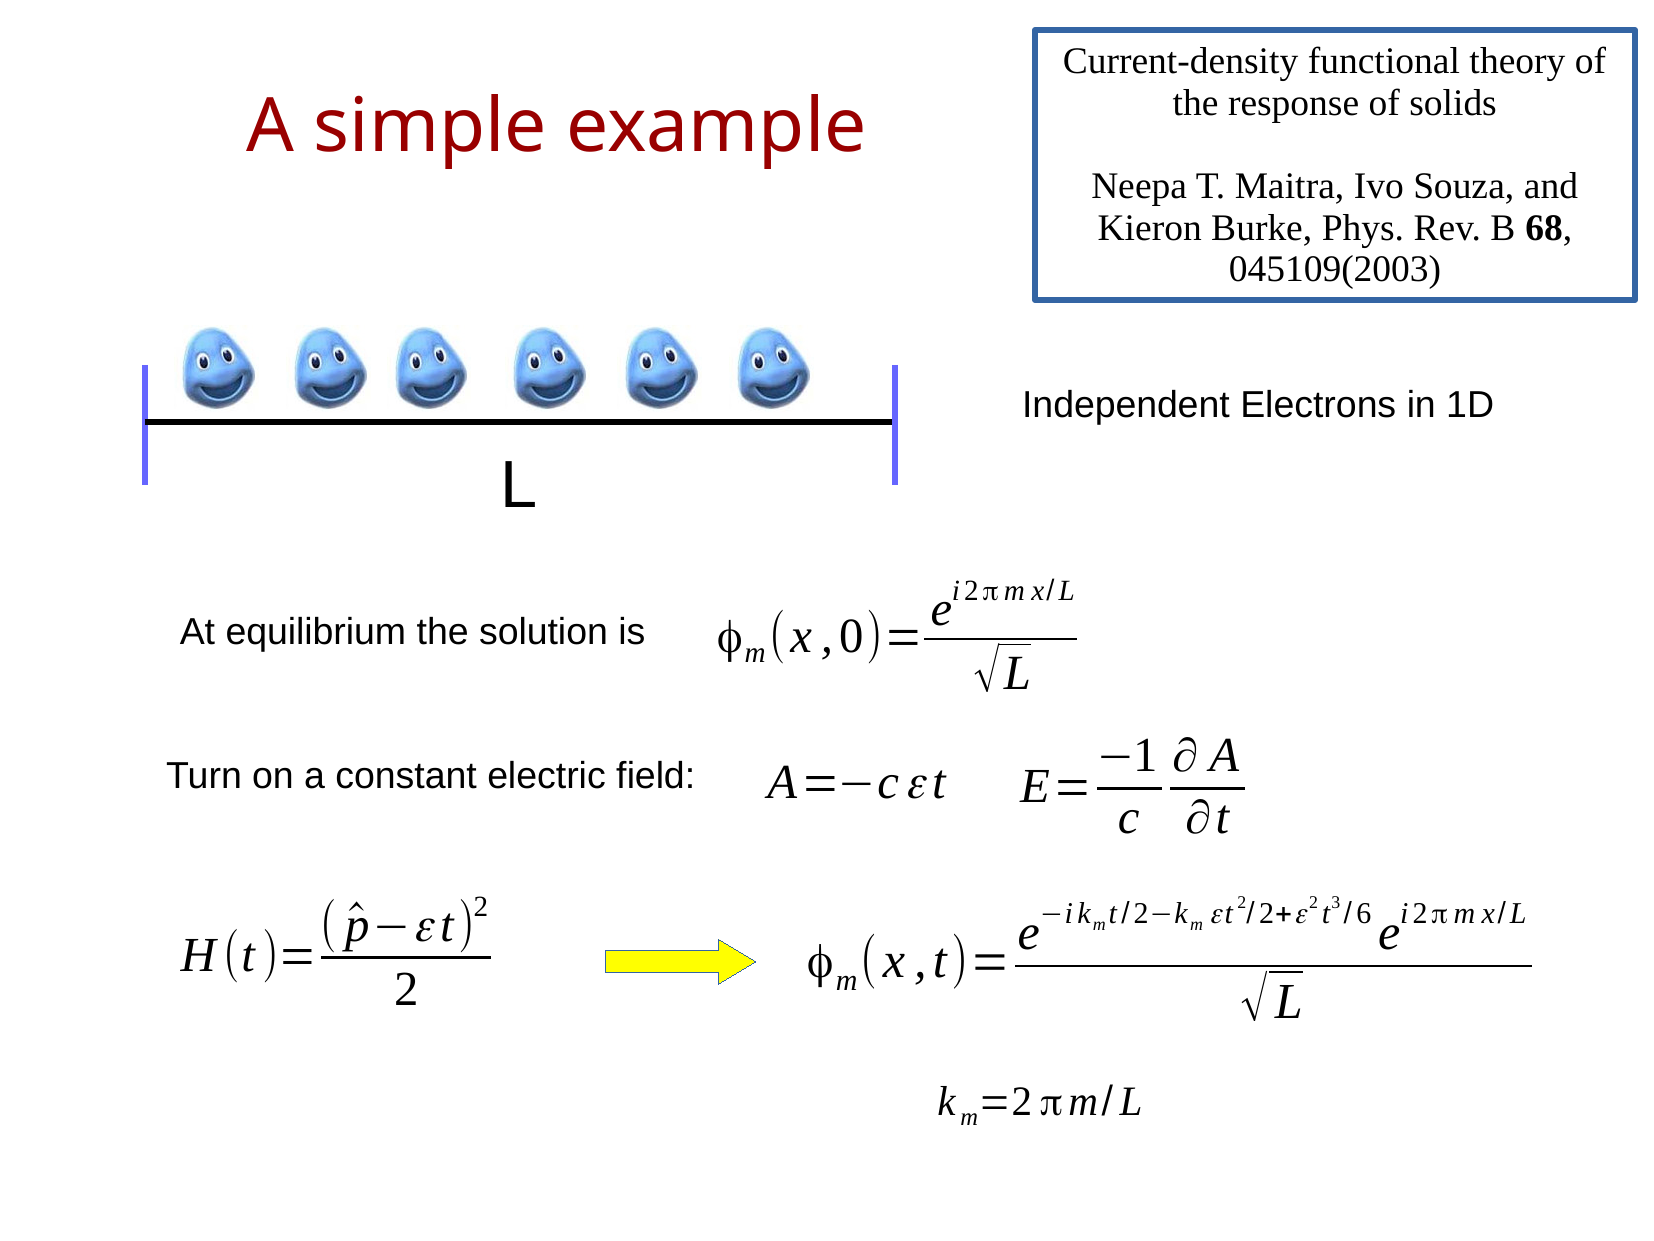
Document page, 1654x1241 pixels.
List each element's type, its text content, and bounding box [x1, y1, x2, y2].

picture [174, 325, 259, 413]
picture [286, 325, 371, 413]
chart [165, 888, 506, 1015]
chart [705, 573, 1093, 701]
text_box Independent Electrons in 1D [1007, 375, 1509, 433]
chart [749, 755, 962, 810]
text_box Current-density functional theory of the response of solids Neepa T. Maitra, Ivo Souza, and Kieron Burke, Phys. Rev. B 68, 045109(2003) [1035, 30, 1636, 301]
chart [1005, 729, 1260, 846]
chart [795, 892, 1546, 1029]
text_box At equilibrium the solution is [165, 603, 661, 661]
picture [729, 325, 814, 413]
text_box Turn on a constant electric field: [140, 747, 721, 805]
text_box [605, 939, 756, 985]
picture [617, 325, 702, 413]
picture [387, 325, 471, 413]
text_box L [485, 440, 553, 530]
chart [926, 1078, 1152, 1132]
text_box A simple example [0, 64, 1128, 271]
picture [505, 325, 590, 413]
